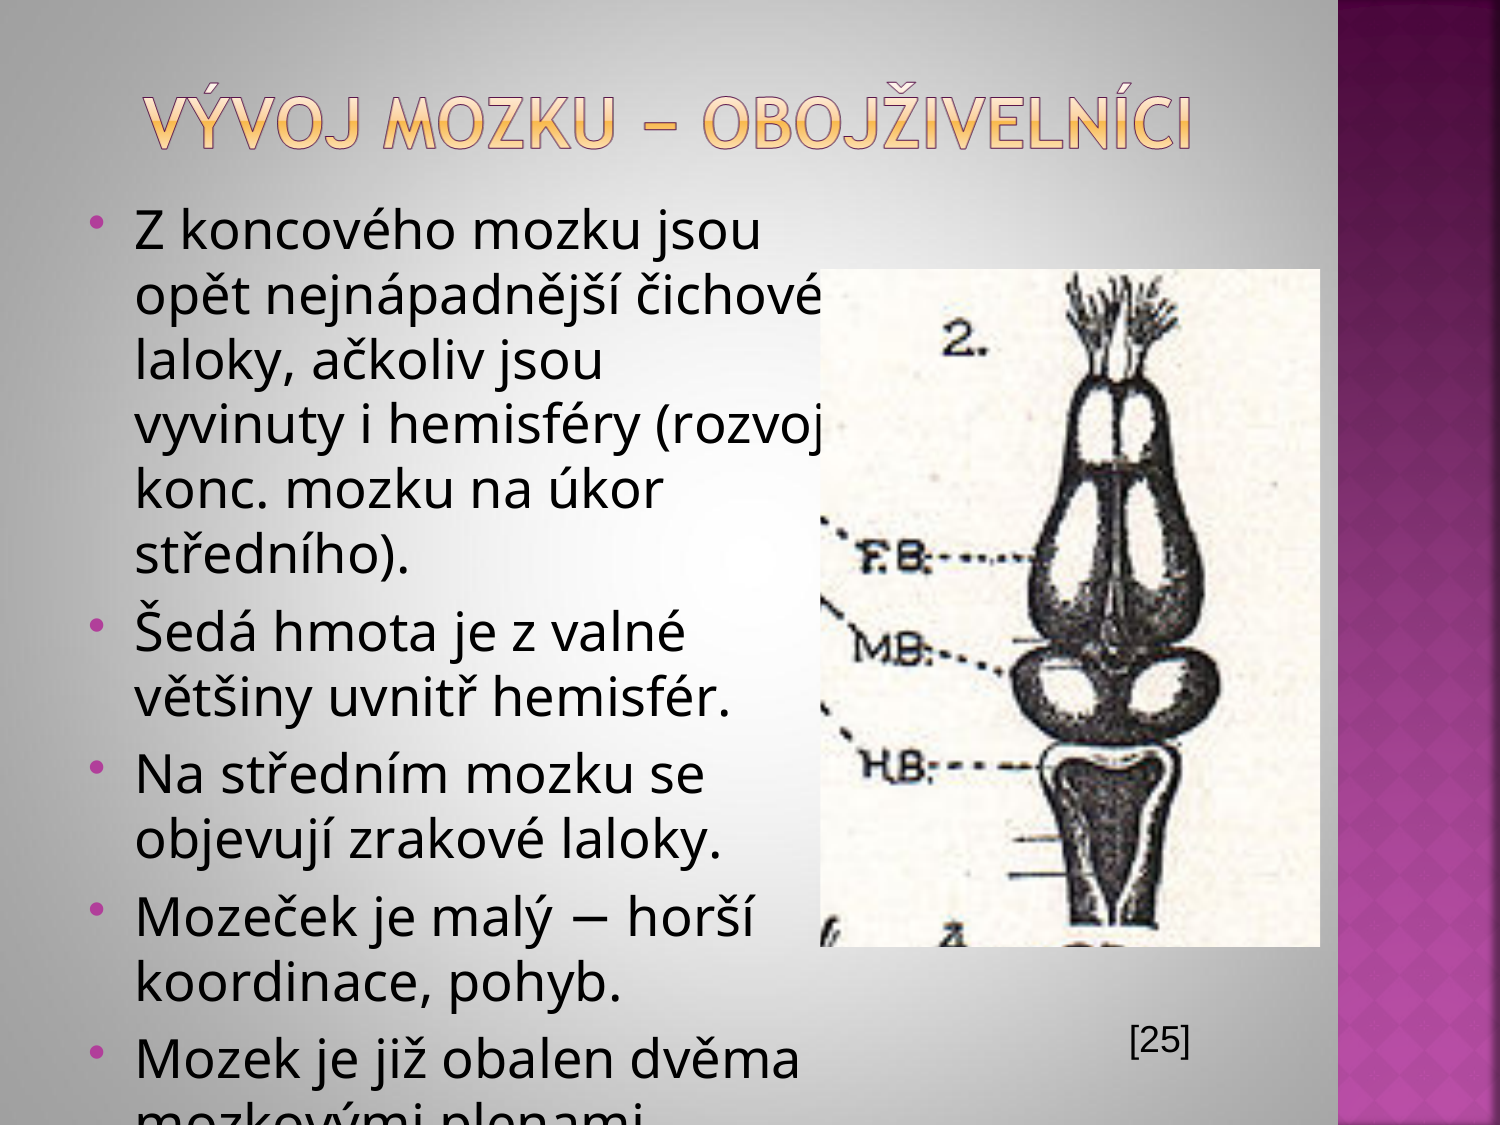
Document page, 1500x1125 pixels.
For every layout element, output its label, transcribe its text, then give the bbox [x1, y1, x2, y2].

picture [590, 1117, 603, 1125]
text_box [25] [1113, 1007, 1207, 1069]
picture [388, 1117, 402, 1125]
picture [449, 1117, 464, 1125]
picture [370, 1117, 383, 1125]
picture [494, 1117, 509, 1125]
picture [193, 1117, 210, 1125]
picture [144, 1117, 157, 1125]
text_box [75, 53, 1264, 208]
picture [329, 1115, 336, 1125]
list Z koncového mozku jsou opět nejnápadnější čichové laloky, ačkoliv jsou vyvinuty i hemisféry (rozvoj konc. mozku na úkor středního). Šedá hmota je z valné většiny uvnitř hemisfér. Na středním mozku se objevují zrakové laloky. Mozeček je malý − horší koordinace, pohyb. Mozek je již obalen dvěma mozkovými plenami. [75, 187, 844, 1097]
picture [280, 1117, 297, 1125]
picture [162, 1117, 176, 1125]
picture [0, 0, 1500, 1125]
picture [526, 1117, 540, 1125]
picture [608, 1117, 622, 1125]
